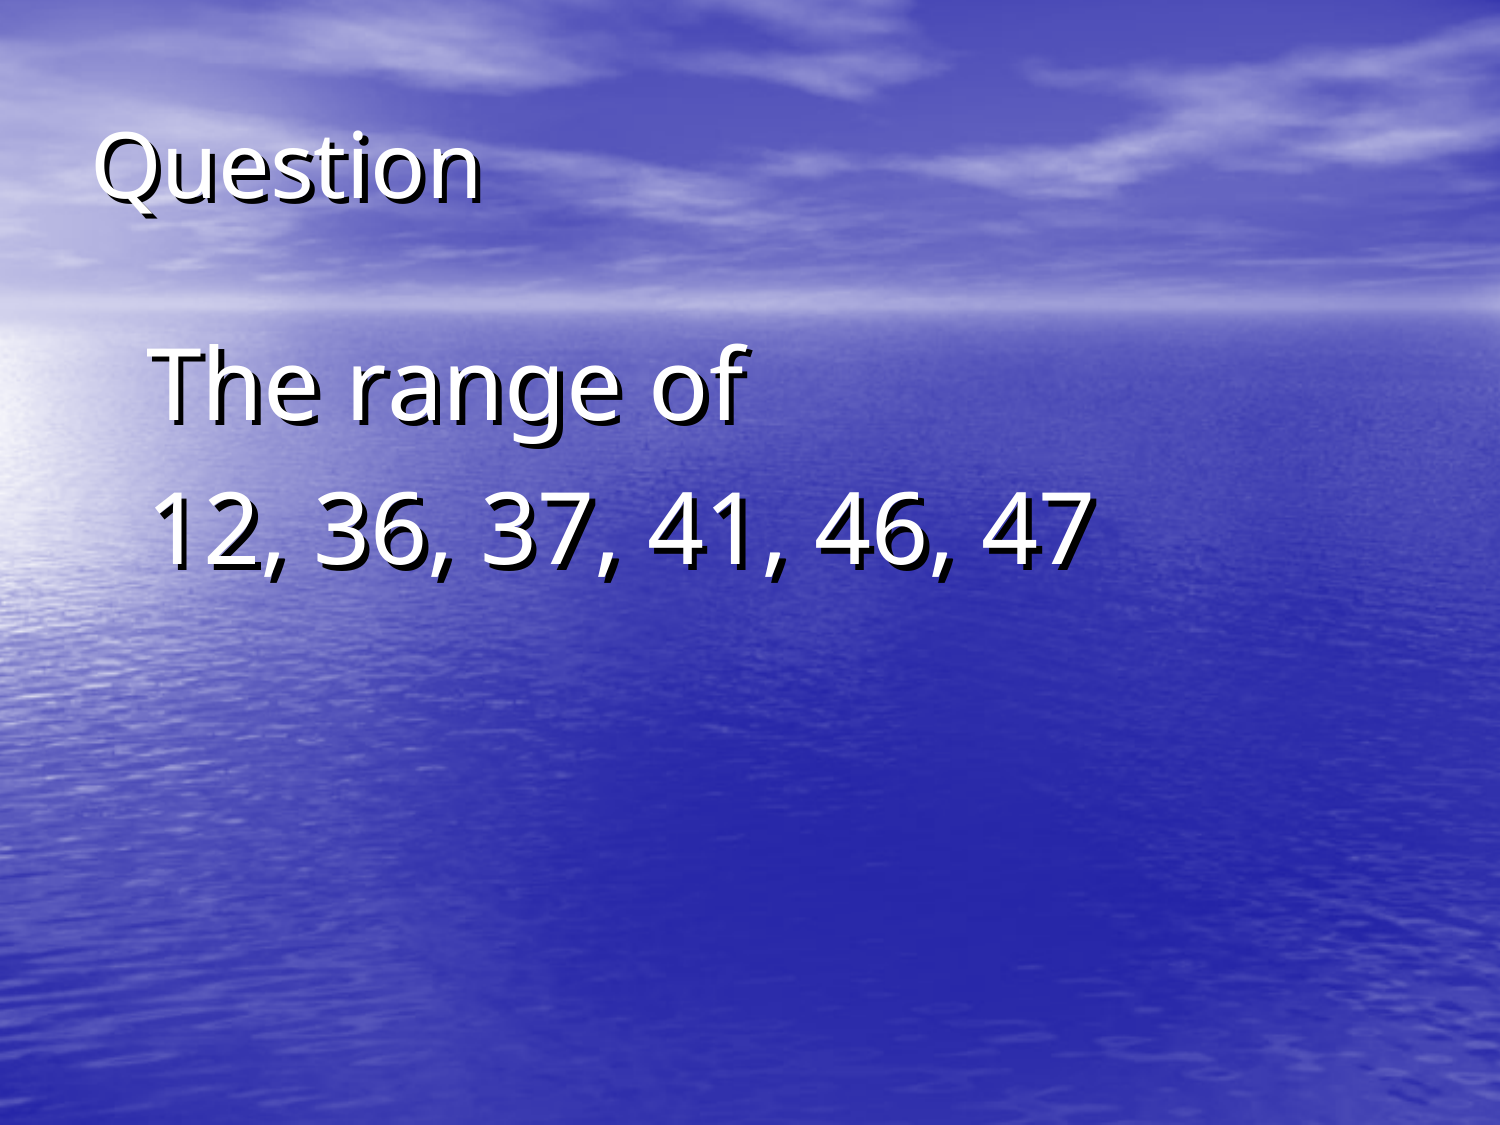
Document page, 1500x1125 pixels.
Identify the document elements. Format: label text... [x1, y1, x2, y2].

picture [0, 0, 1500, 1125]
title Question [75, 47, 1426, 275]
list The range of 12, 36, 37, 41, 46, 47 [75, 312, 1426, 988]
